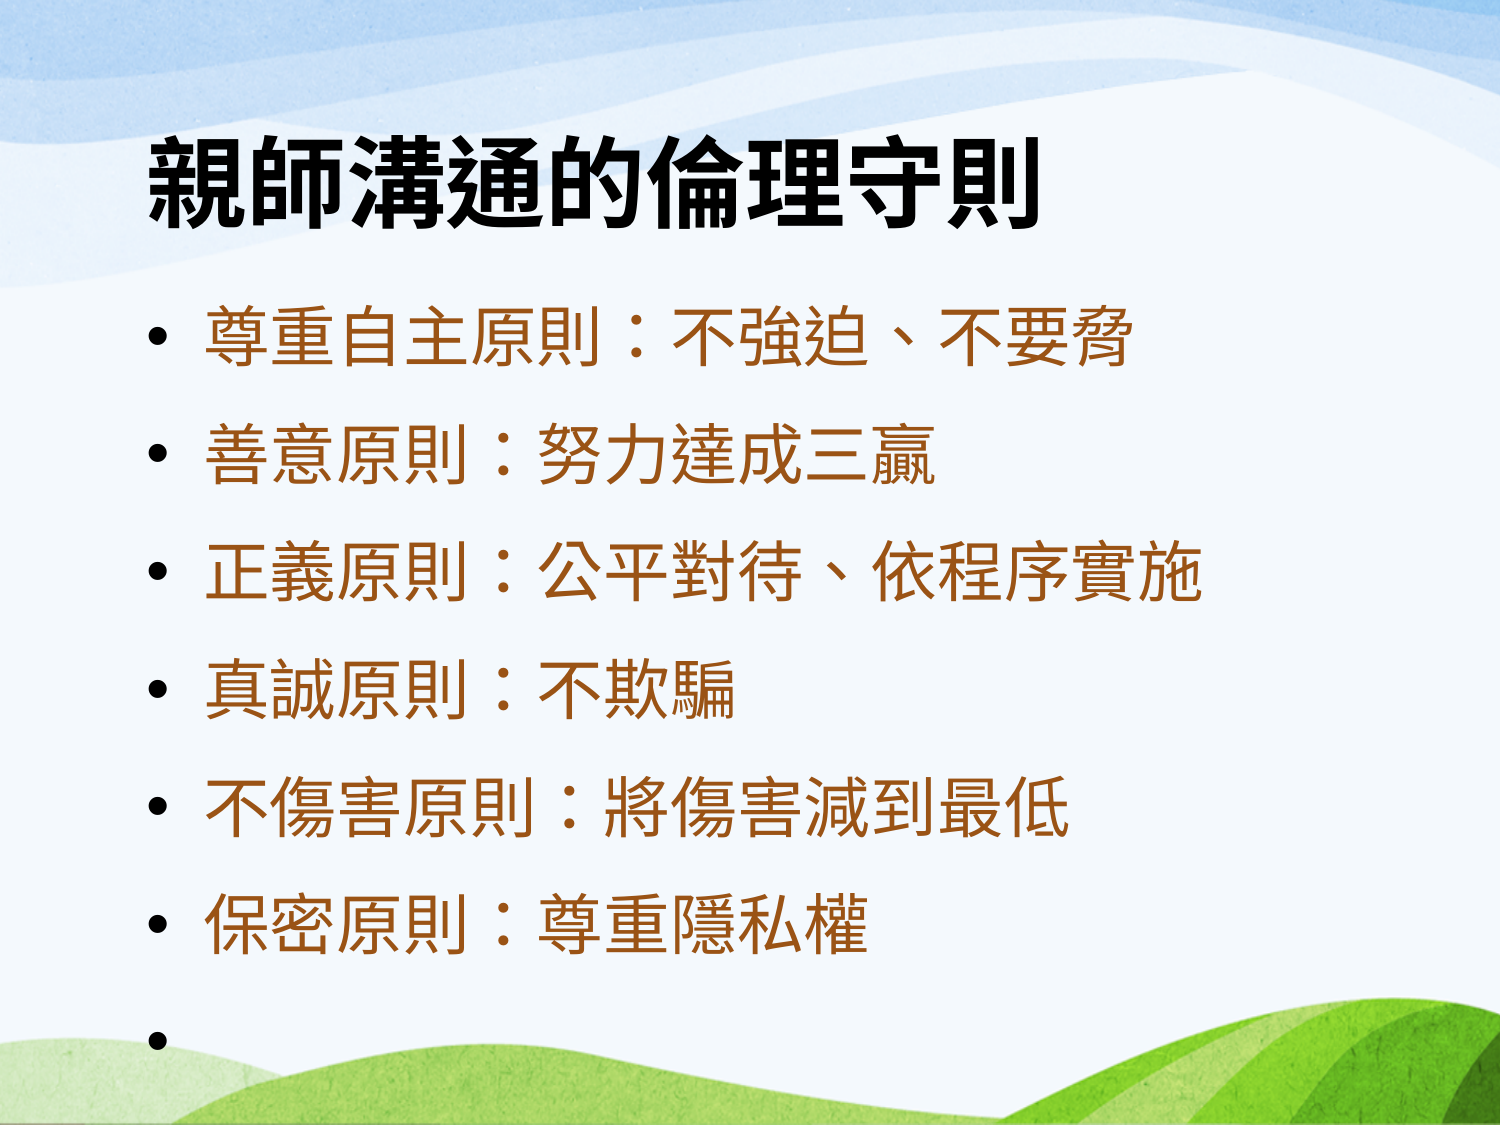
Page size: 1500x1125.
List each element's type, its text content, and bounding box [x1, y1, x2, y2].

list 尊重自主原則：不強迫、不要脅 善意原則：努力達成三贏 正義原則：公平對待、依程序實施 真誠原則：不欺騙 不傷害原則：將傷害減到最低 保密原則：尊重隱私權 [131, 287, 1369, 982]
title 親師溝通的倫理守則 [131, 50, 1369, 251]
